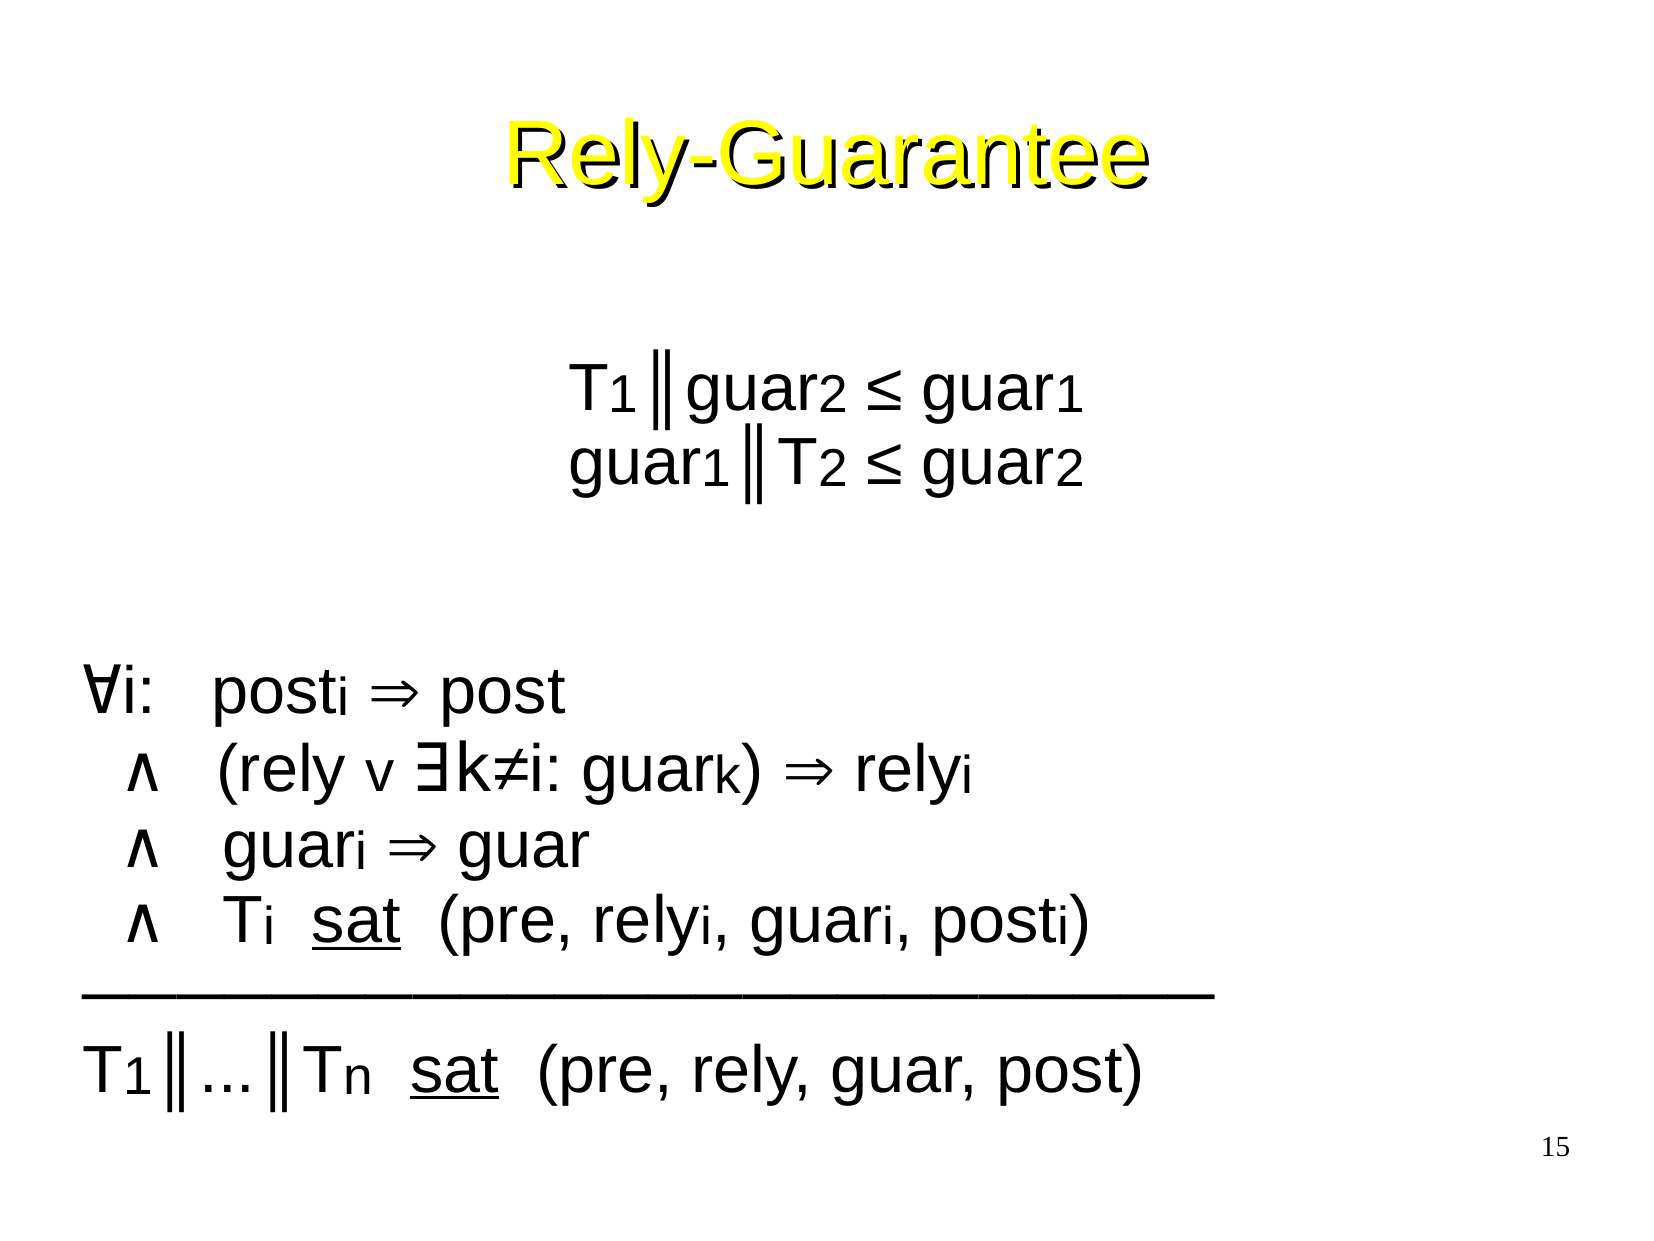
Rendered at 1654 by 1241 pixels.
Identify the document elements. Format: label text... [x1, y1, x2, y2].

subtitle T1║guar2 ≤ guar1 guar1║T2 ≤ guar2 ∀i: posti ⇒ post ∧ (rely v ∃k≠i: guark) ⇒ relyi ∧ guari ⇒ guar ∧ Ti sat (pre, relyi, guari, posti) ──────────────────────── T1║...║Tn sat (pre, rely, guar, post) [82, 290, 1571, 1241]
title Rely-Guarantee [82, 49, 1571, 257]
